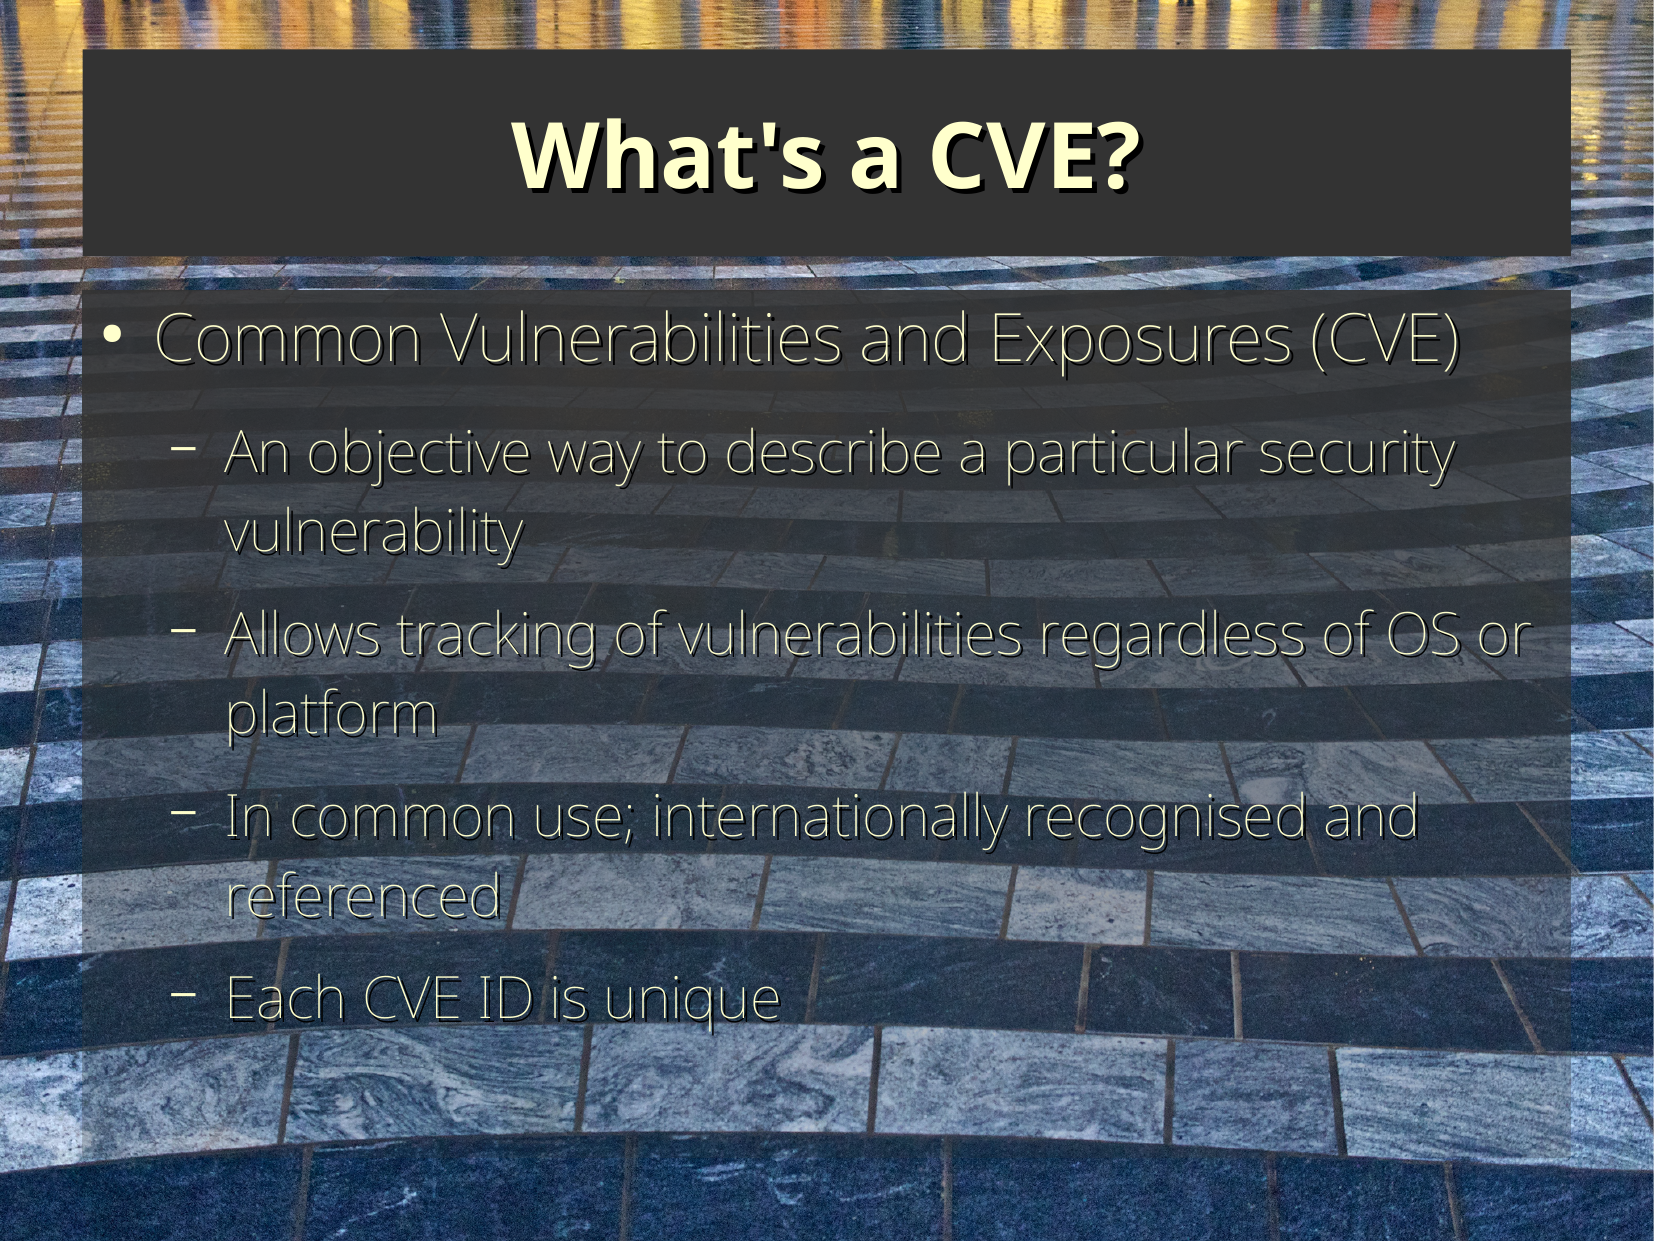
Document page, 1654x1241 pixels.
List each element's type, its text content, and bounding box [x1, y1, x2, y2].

list Common Vulnerabilities and Exposures (CVE) An objective way to describe a particular security vulnerability Allows tracking of vulnerabilities regardless of OS or platform In common use; internationally recognised and referenced Each CVE ID is unique [82, 290, 1571, 1158]
title What's a CVE? [82, 49, 1571, 257]
picture [0, 0, 1654, 1241]
